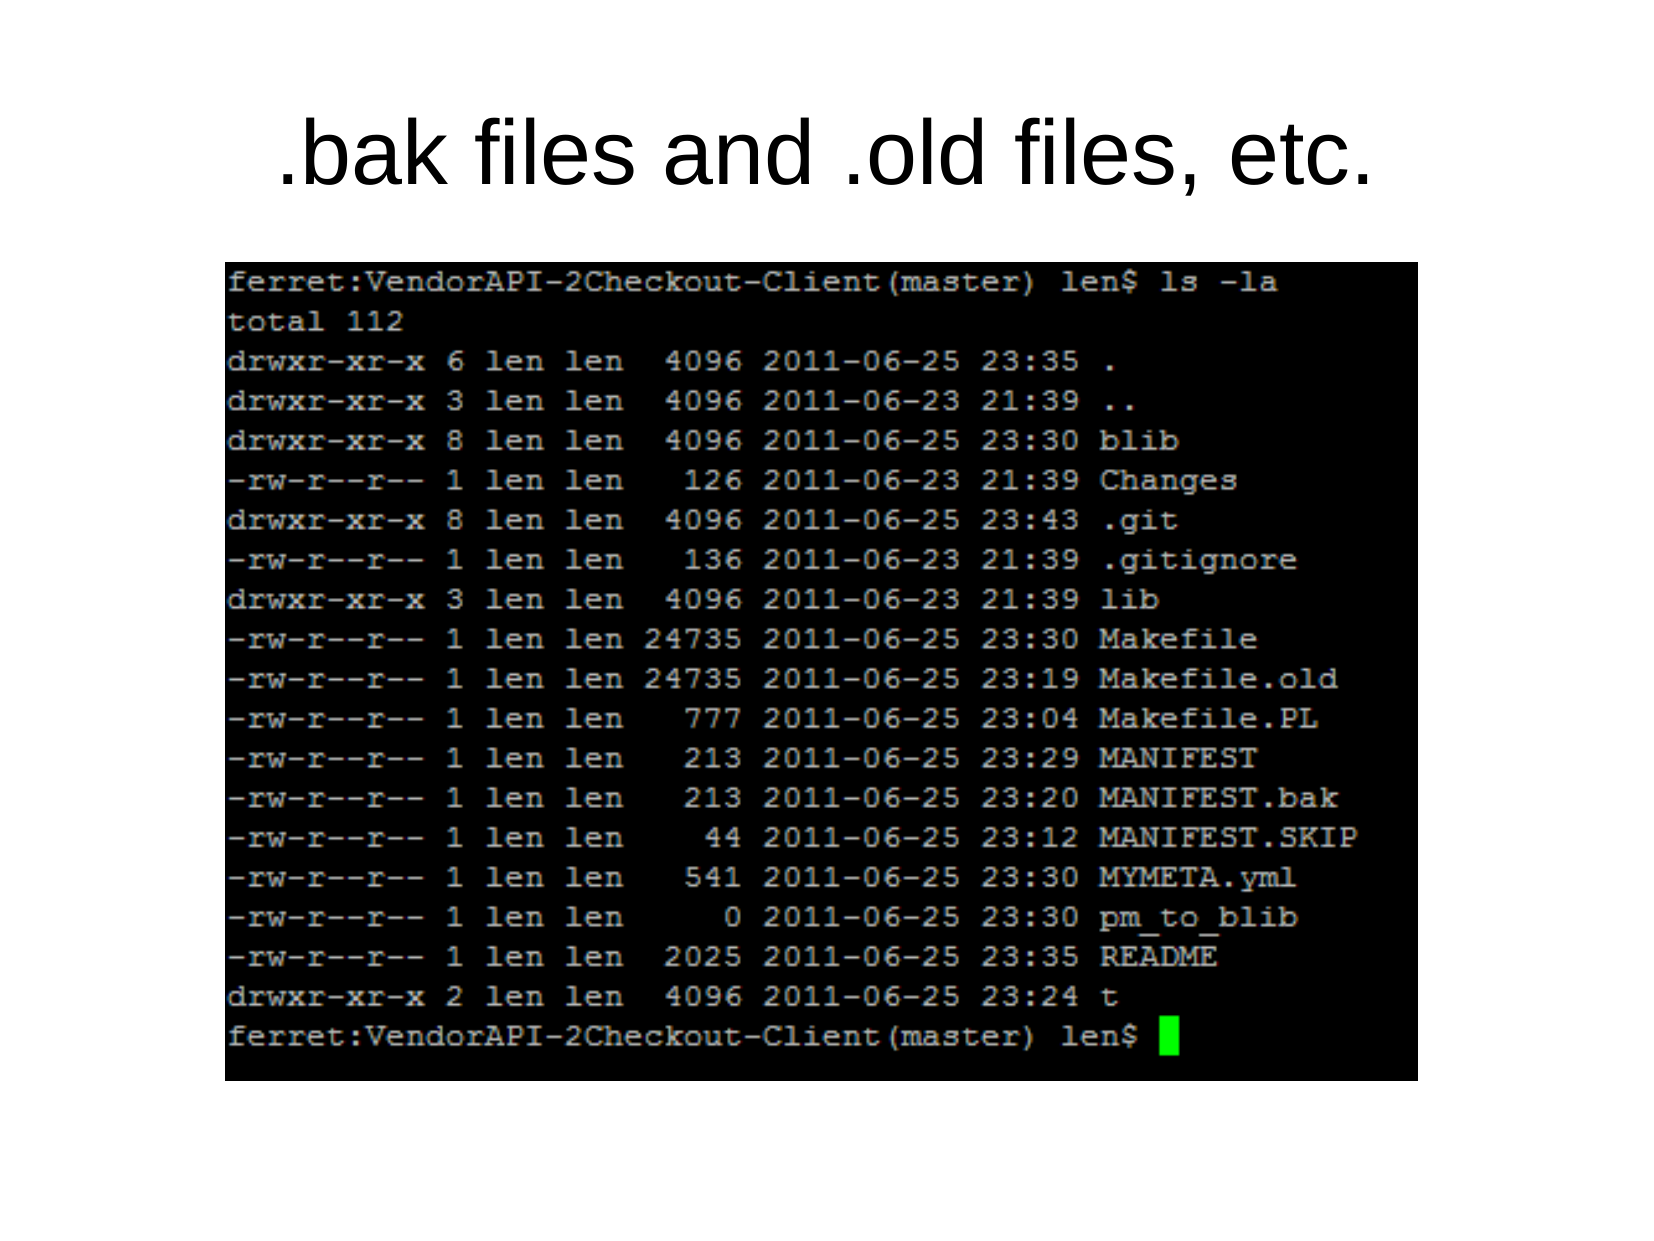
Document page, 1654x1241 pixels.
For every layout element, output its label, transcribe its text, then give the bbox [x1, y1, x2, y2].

title .bak files and .old files, etc. [82, 49, 1571, 257]
picture [225, 262, 1418, 1081]
